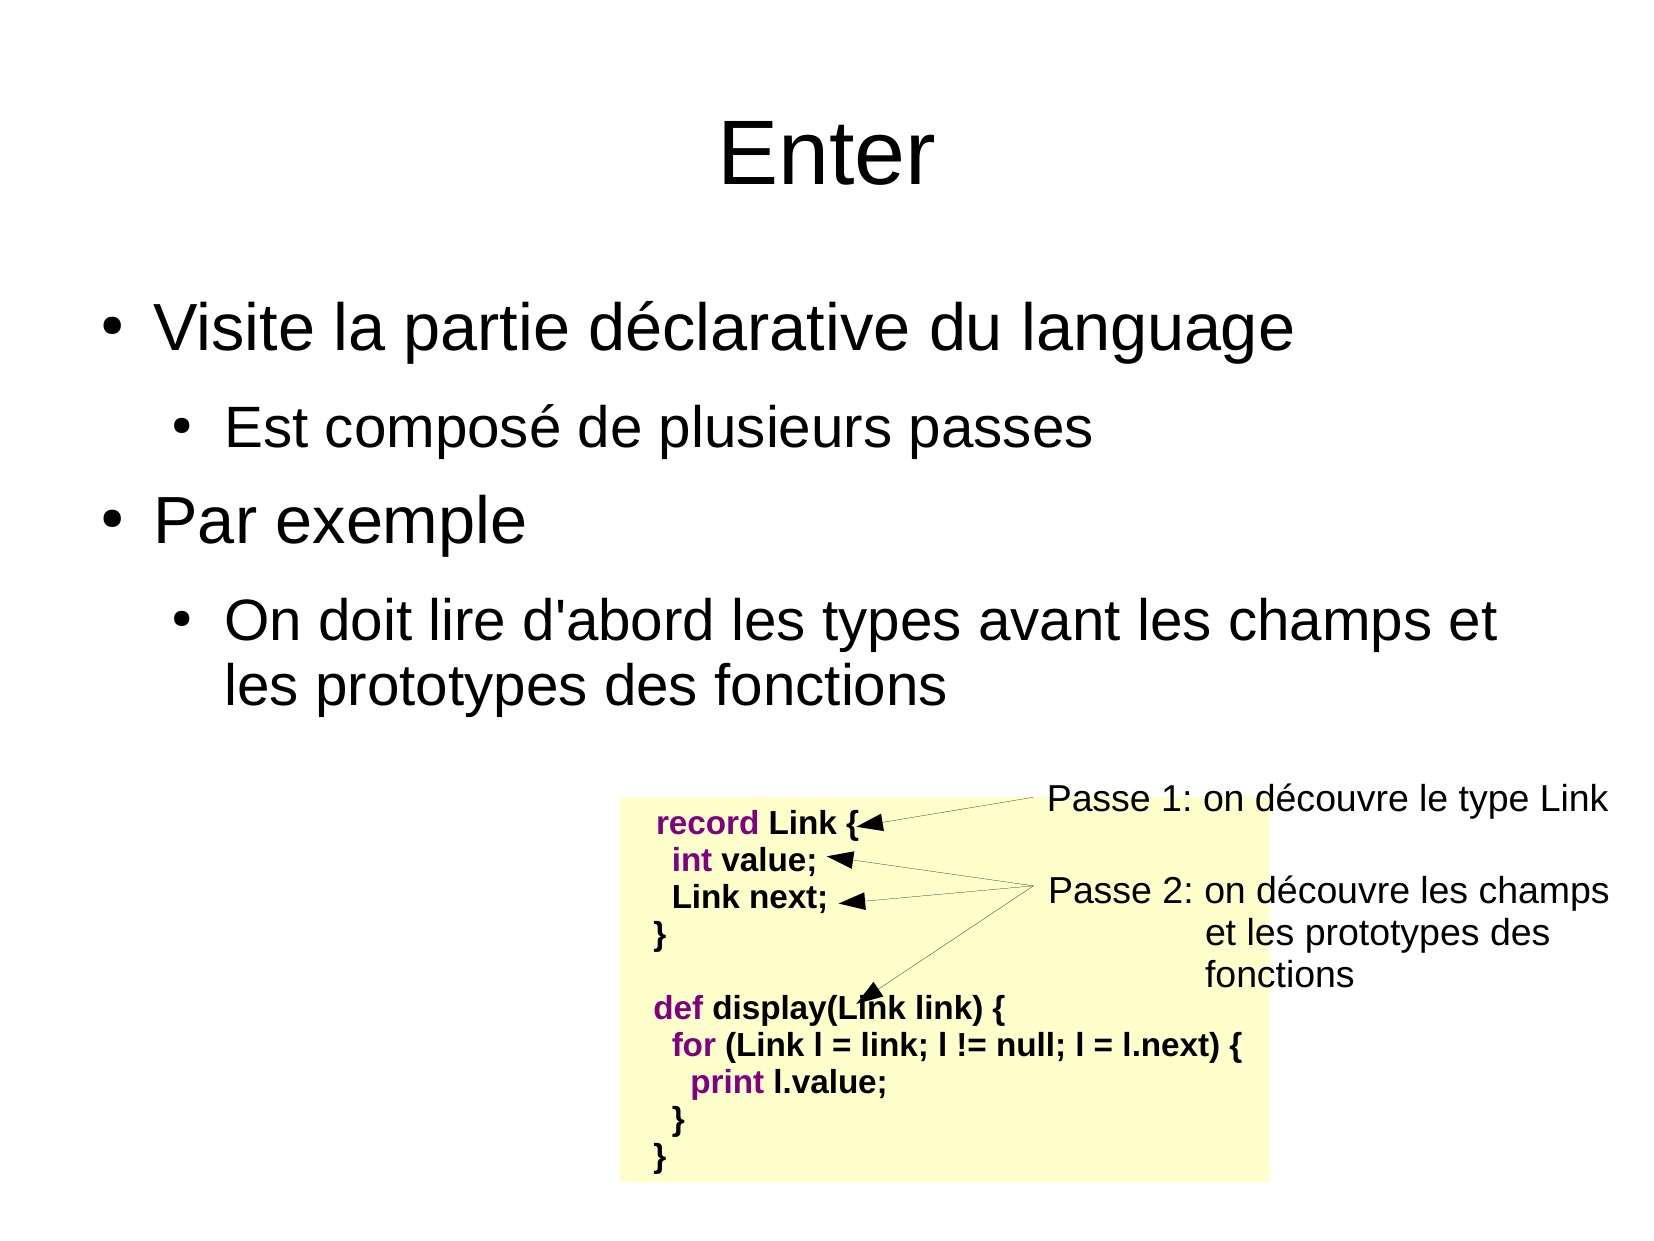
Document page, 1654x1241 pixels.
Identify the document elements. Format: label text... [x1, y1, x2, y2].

text_box Passe 2: on découvre les champs et les prototypes des fonctions [1033, 861, 1626, 1003]
list Visite la partie déclarative du language Est composé de plusieurs passes Par exemple On doit lire d'abord les types avant les champs et les prototypes des fonctions [82, 290, 1571, 718]
text_box record Link { int value; Link next; } def display(Link link) { for (Link l = link; l != null; l = l.next) { print l.value; } } [620, 797, 1270, 1183]
title Enter [82, 56, 1571, 250]
text_box Passe 1: on découvre le type Link [1032, 769, 1625, 827]
